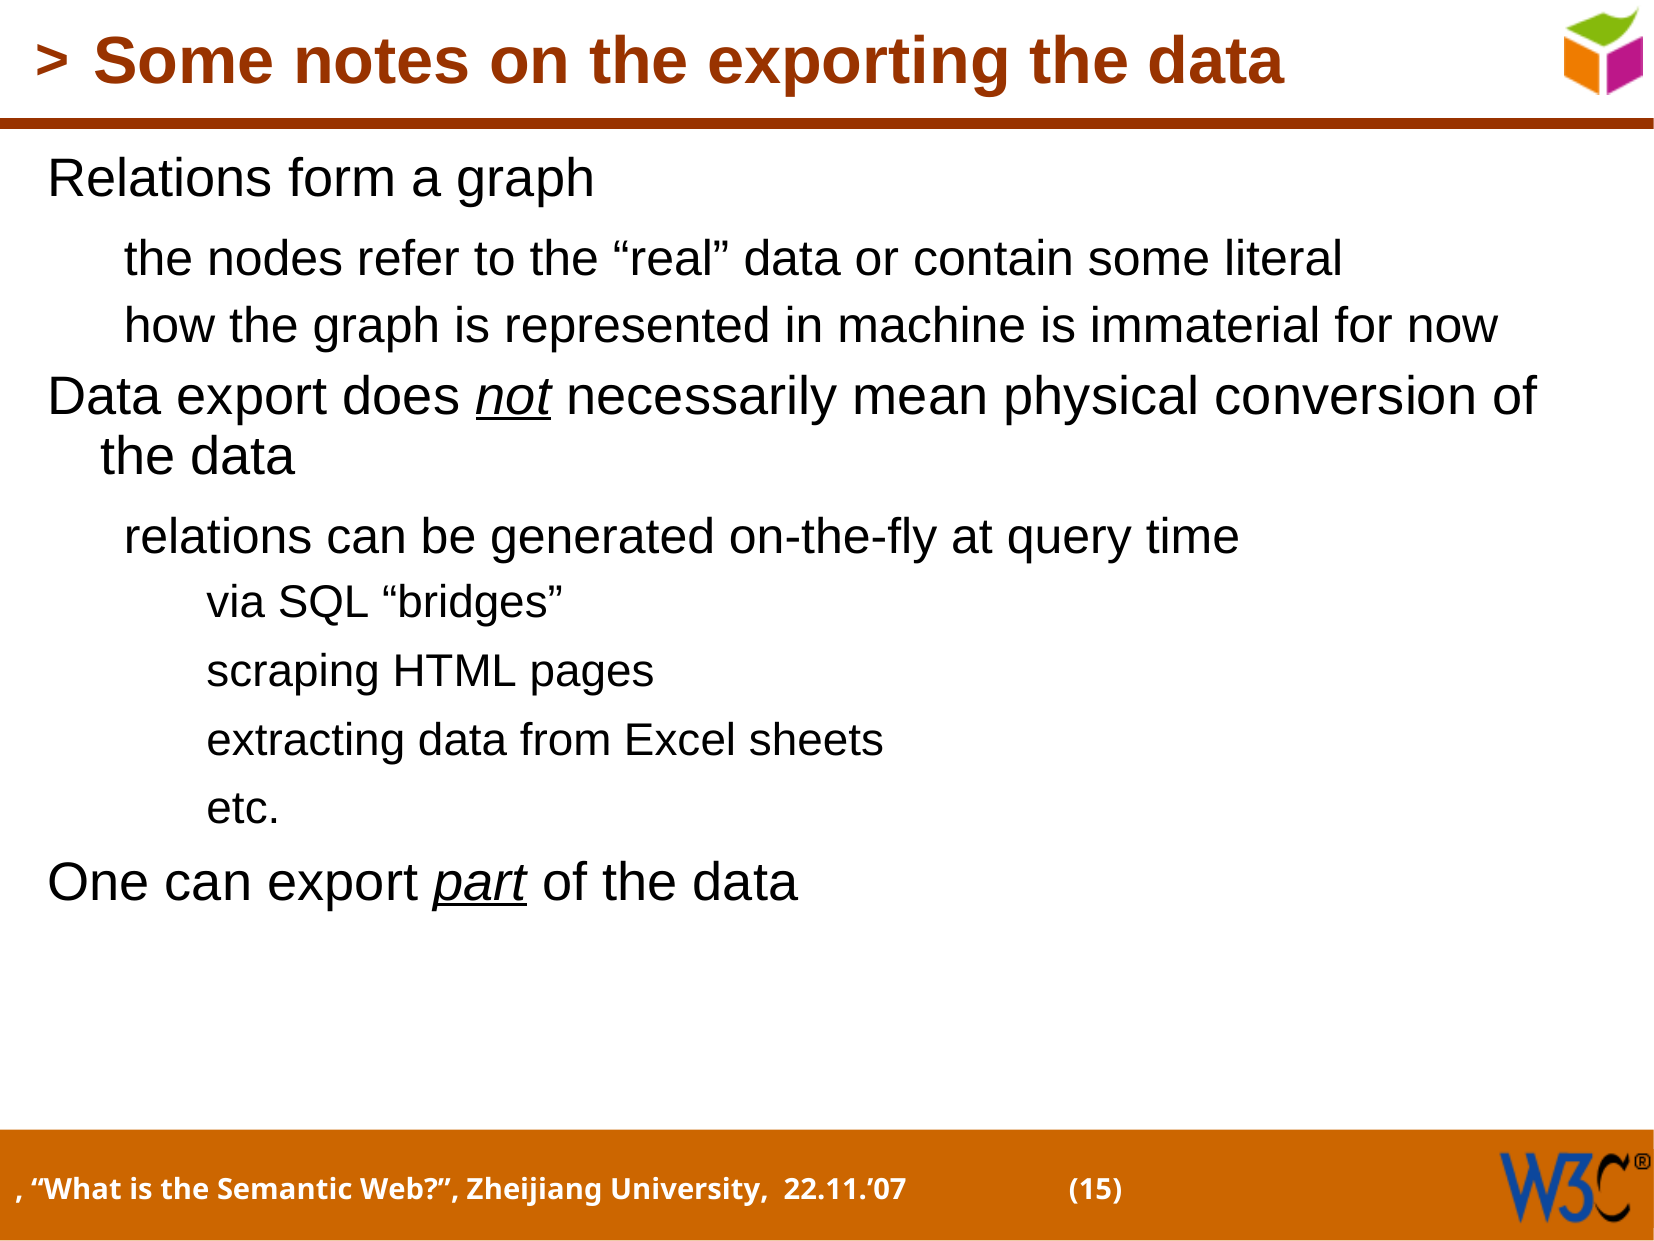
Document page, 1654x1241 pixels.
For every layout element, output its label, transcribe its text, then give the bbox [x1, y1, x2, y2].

title Some notes on the exporting the data [93, 0, 1493, 119]
picture [1495, 1149, 1654, 1228]
list Relations form a graph the nodes refer to the “real” data or contain some literal how the graph is represented in machine is immaterial for now Data export does not necessarily mean physical conversion of the data relations can be generated on-the-fly at query time via SQL “bridges” scraping HTML pages extracting data from Excel sheets etc. One can export part of the data [29, 147, 1624, 1119]
picture [1564, 5, 1643, 95]
